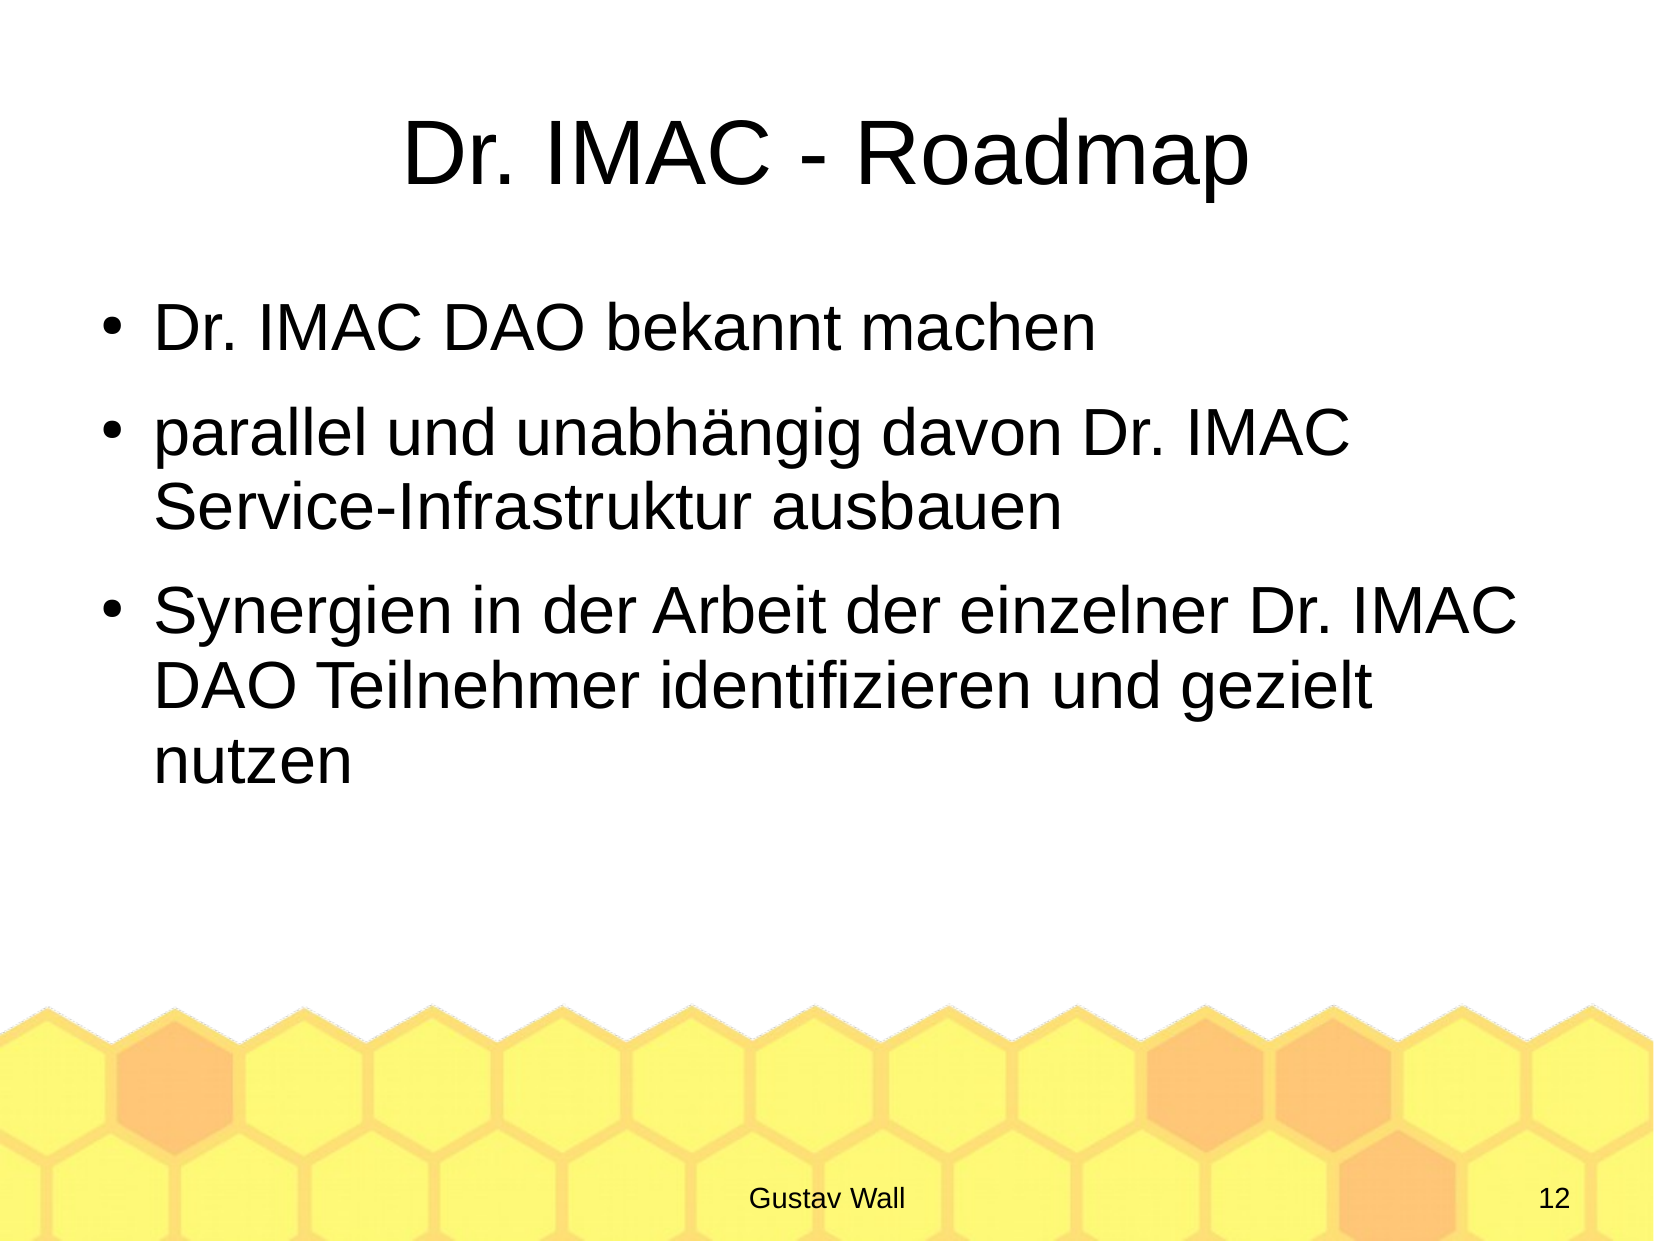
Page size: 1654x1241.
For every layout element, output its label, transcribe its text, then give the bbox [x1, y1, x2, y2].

picture [0, 1001, 1654, 1241]
list Dr. IMAC DAO bekannt machen parallel und unabhängig davon Dr. IMAC Service-Infrastruktur ausbauen Synergien in der Arbeit der einzelner Dr. IMAC DAO Teilnehmer identifizieren und gezielt nutzen [82, 290, 1571, 1010]
title Dr. IMAC - Roadmap [82, 49, 1571, 257]
